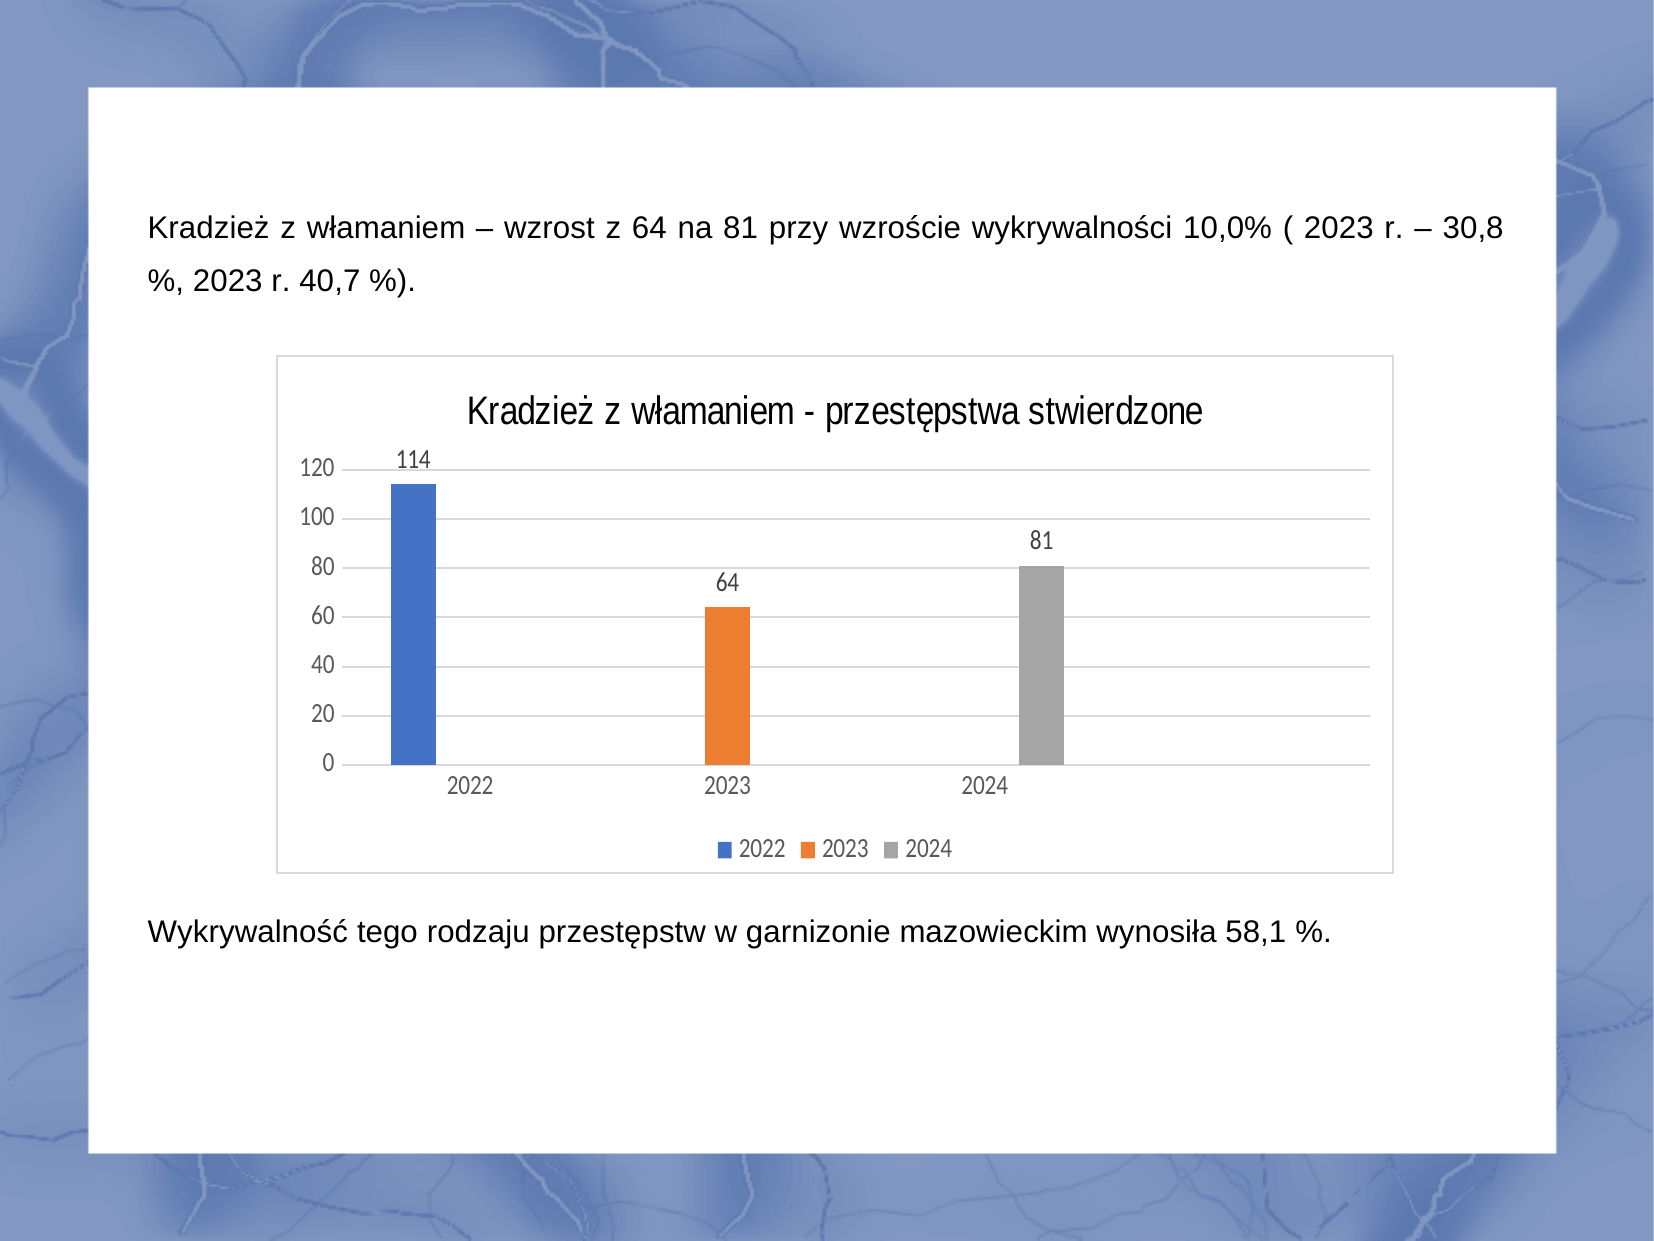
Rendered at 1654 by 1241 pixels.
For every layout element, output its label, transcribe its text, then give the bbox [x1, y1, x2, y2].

list Kradzież z włamaniem – wzrost z 64 na 81 przy wzroście wykrywalności 10,0% ( 2023 r. – 30,8 %, 2023 r. 40,7 %). Wykrywalność tego rodzaju przestępstw w garnizonie mazowieckim wynosiła 58,1 %. [147, 193, 1506, 1075]
picture [0, 0, 1654, 1241]
chart [276, 354, 1394, 875]
